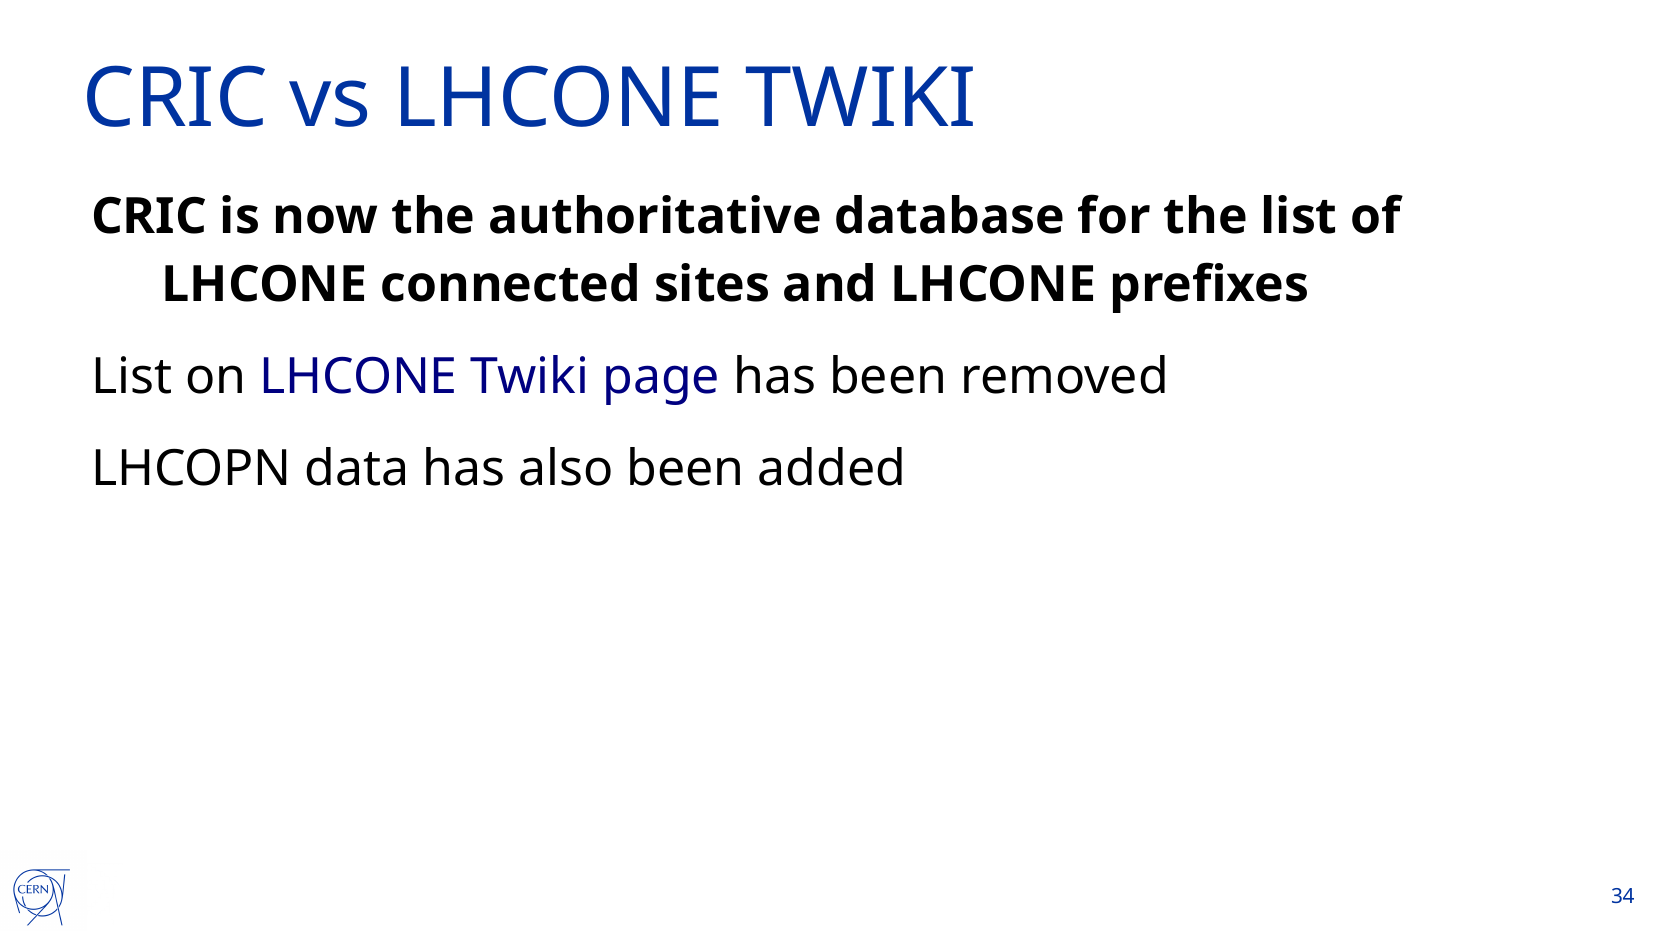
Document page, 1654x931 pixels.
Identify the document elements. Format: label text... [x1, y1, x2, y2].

text_box CRIC is now the authoritative database for the list of LHCONE connected sites and LHCONE prefixes List on LHCONE Twiki page has been removed LHCOPN data has also been added [76, 172, 1601, 931]
picture [0, 850, 76, 931]
title CRIC vs LHCONE TWIKI [82, 37, 1571, 172]
